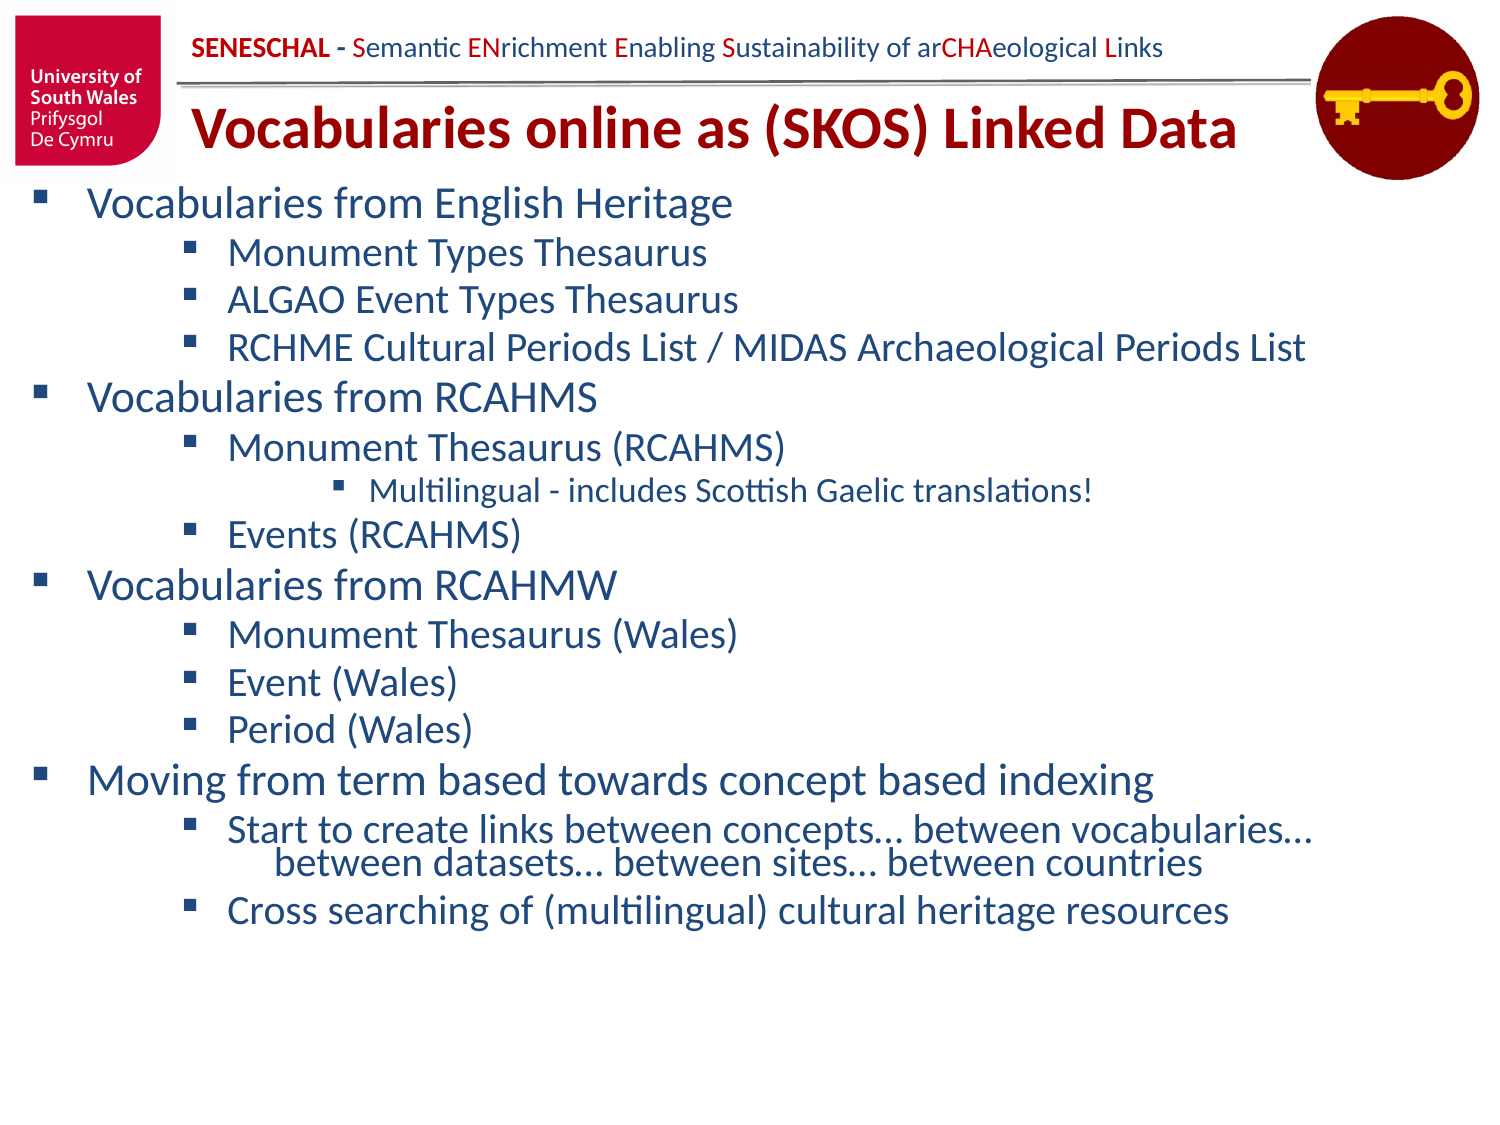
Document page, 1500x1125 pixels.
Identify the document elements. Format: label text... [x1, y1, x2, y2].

text_box SENESCHAL - Semantic ENrichment Enabling Sustainability of arCHAeological Links [176, 20, 1311, 80]
picture [1311, 12, 1484, 181]
picture [0, 0, 177, 182]
list Vocabularies from English Heritage Monument Types Thesaurus ALGAO Event Types Thesaurus RCHME Cultural Periods List / MIDAS Archaeological Periods List Vocabularies from RCAHMS Monument Thesaurus (RCAHMS) Multilingual - includes Scottish Gaelic translations! Events (RCAHMS) Vocabularies from RCAHMW Monument Thesaurus (Wales) Event (Wales) Period (Wales) Moving from term based towards concept based indexing Start to create links between concepts… between vocabularies… between datasets… between sites… between countries Cross searching of (multilingual) cultural heritage resources [15, 181, 1484, 1070]
title Vocabularies online as (SKOS) Linked Data [176, 88, 1312, 179]
